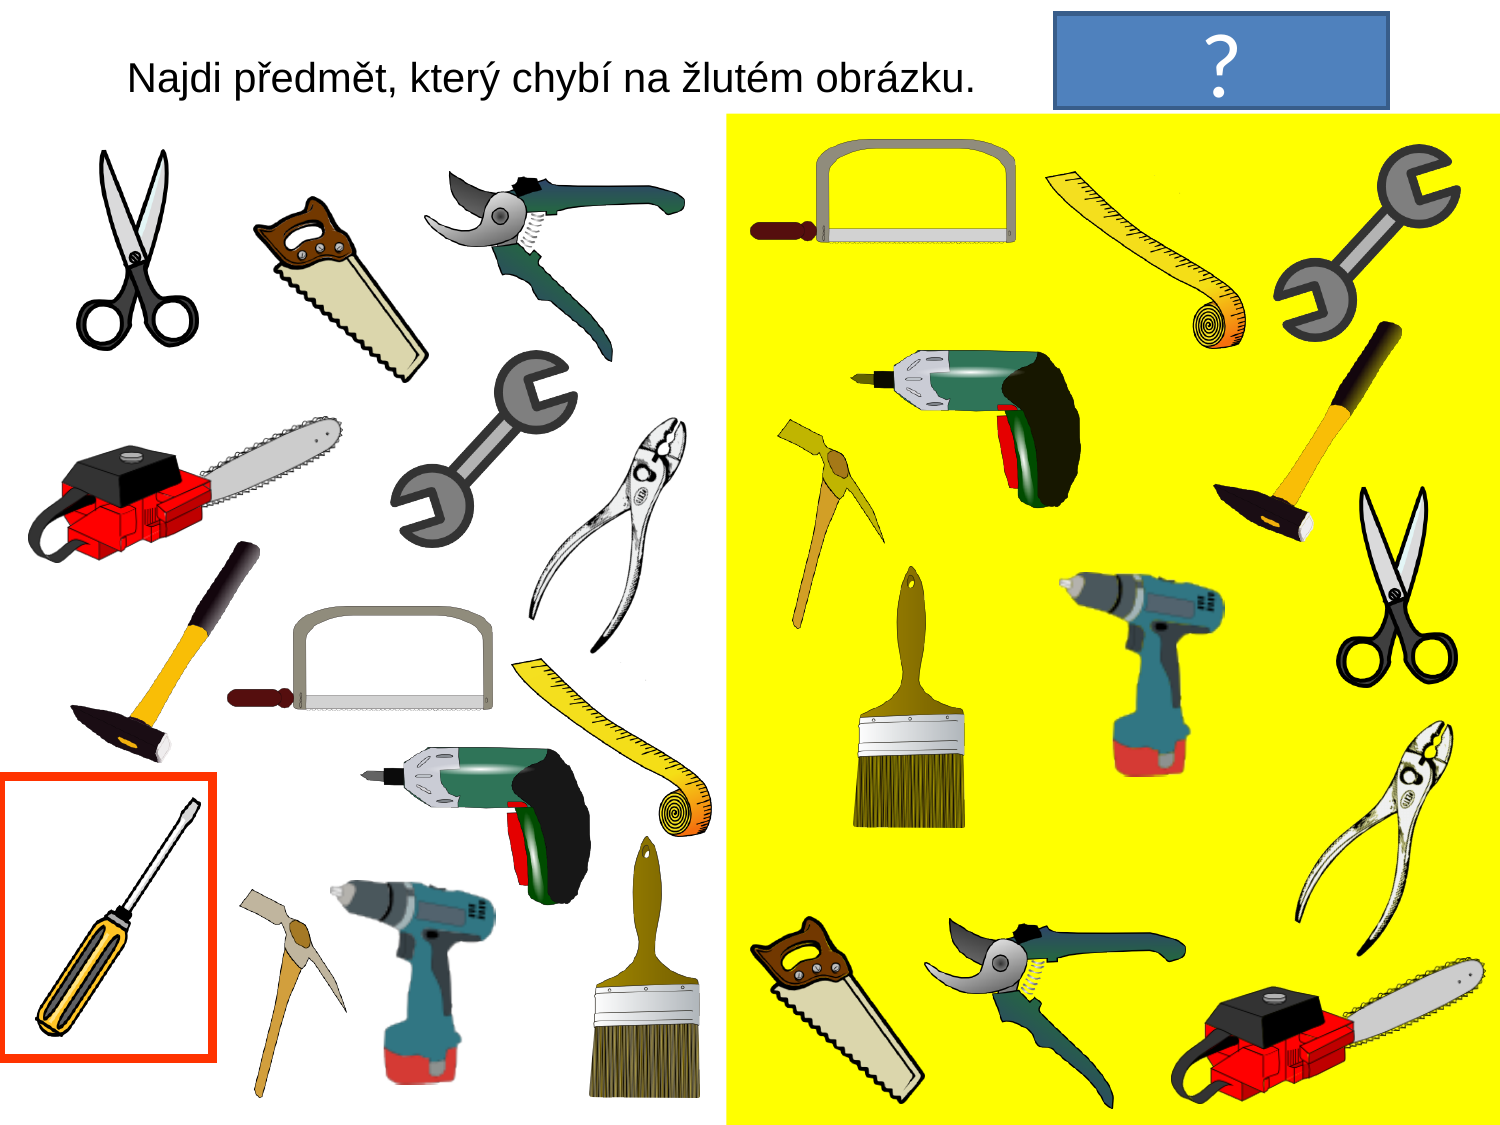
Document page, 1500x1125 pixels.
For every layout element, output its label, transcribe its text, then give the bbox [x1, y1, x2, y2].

text_box ? [1054, 13, 1388, 109]
picture [750, 701, 1490, 1109]
picture [28, 416, 493, 777]
picture [777, 350, 1081, 828]
text_box Najdi předmět, který chybí na žlutém obrázku. [112, 42, 992, 109]
text_box [0, 776, 213, 1059]
picture [35, 797, 201, 1037]
picture [750, 139, 1016, 244]
picture [76, 148, 199, 351]
text_box [726, 113, 1500, 1125]
picture [1045, 144, 1461, 688]
picture [239, 171, 723, 1098]
text_box Je to šroubovák [1048, 32, 1054, 98]
picture [1059, 572, 1225, 777]
